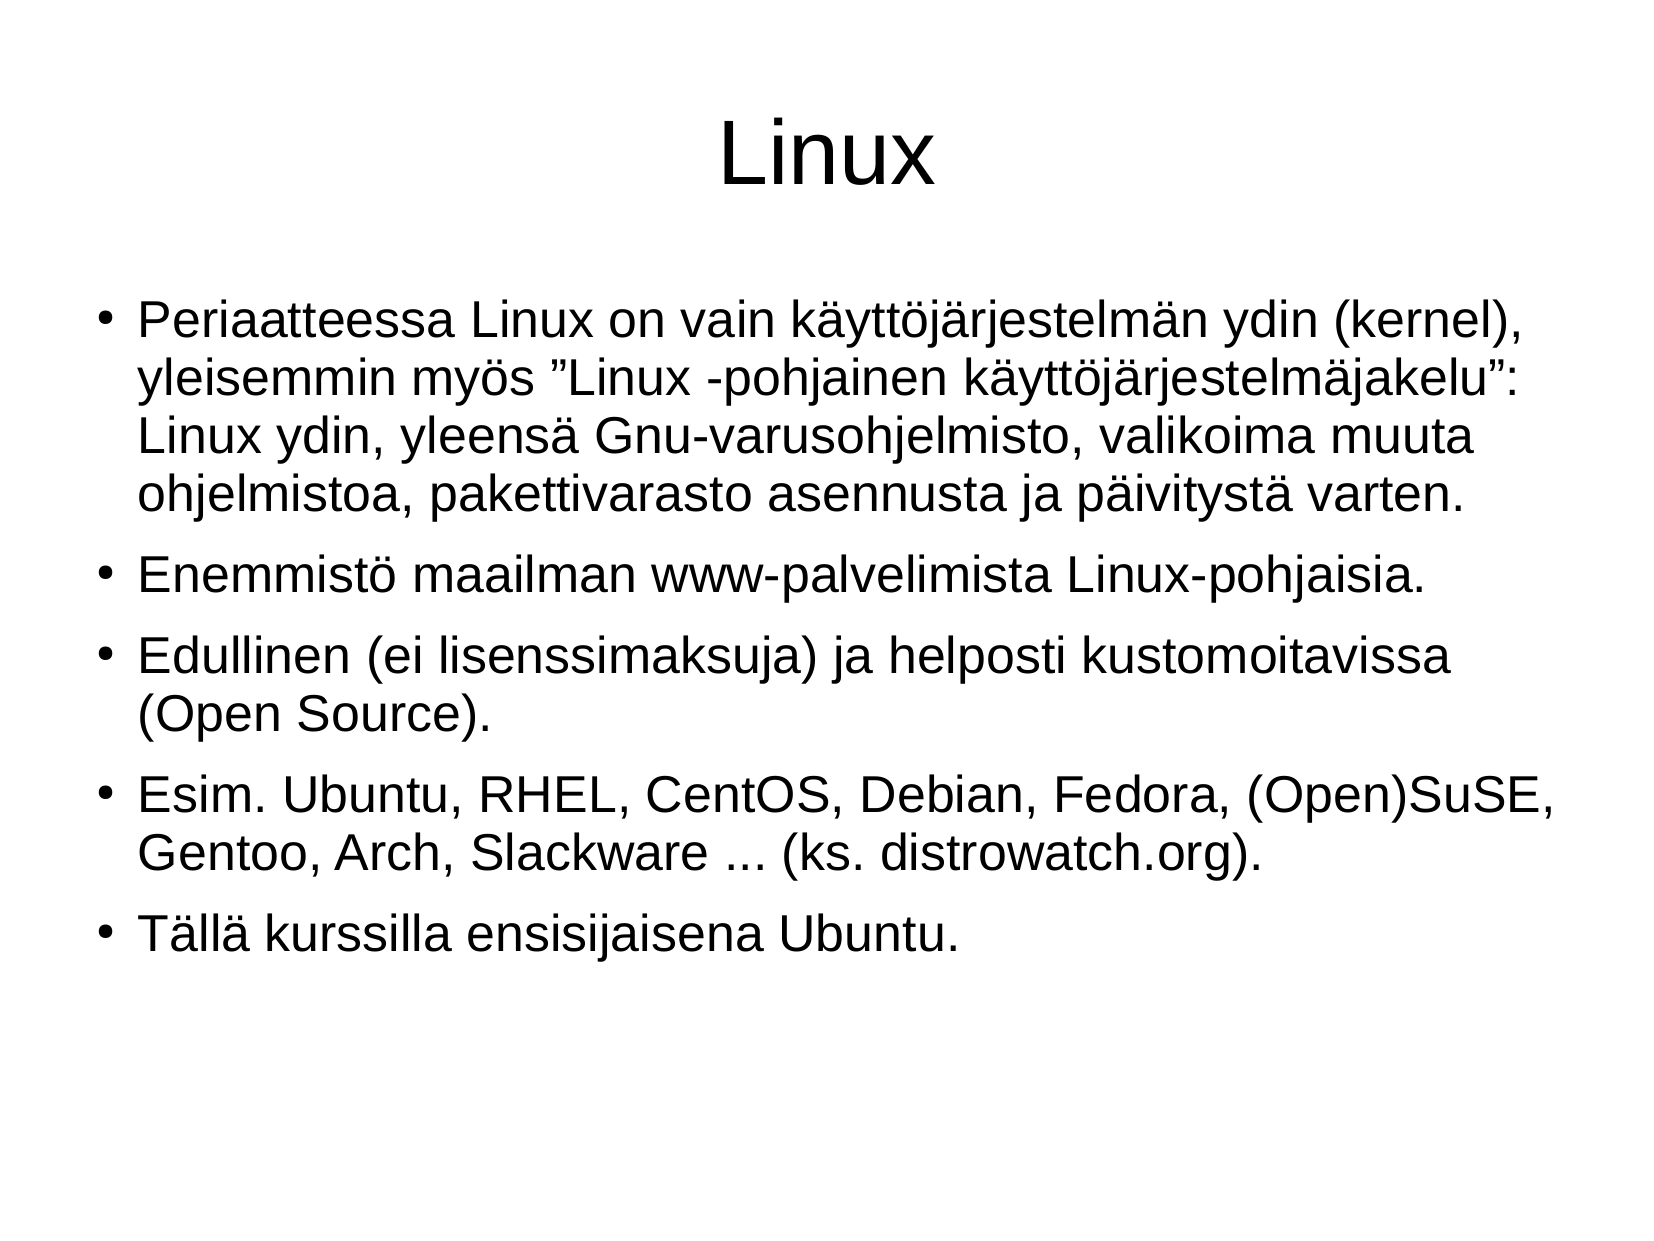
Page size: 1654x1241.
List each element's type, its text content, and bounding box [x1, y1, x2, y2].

title Linux [82, 49, 1571, 257]
list Periaatteessa Linux on vain käyttöjärjestelmän ydin (kernel), yleisemmin myös ”Linux -pohjainen käyttöjärjestelmäjakelu”: Linux ydin, yleensä Gnu-varusohjelmisto, valikoima muuta ohjelmistoa, pakettivarasto asennusta ja päivitystä varten. Enemmistö maailman www-palvelimista Linux-pohjaisia. Edullinen (ei lisenssimaksuja) ja helposti kustomoitavissa (Open Source). Esim. Ubuntu, RHEL, CentOS, Debian, Fedora, (Open)SuSE, Gentoo, Arch, Slackware ... (ks. distrowatch.org). Tällä kurssilla ensisijaisena Ubuntu. [82, 290, 1571, 1010]
